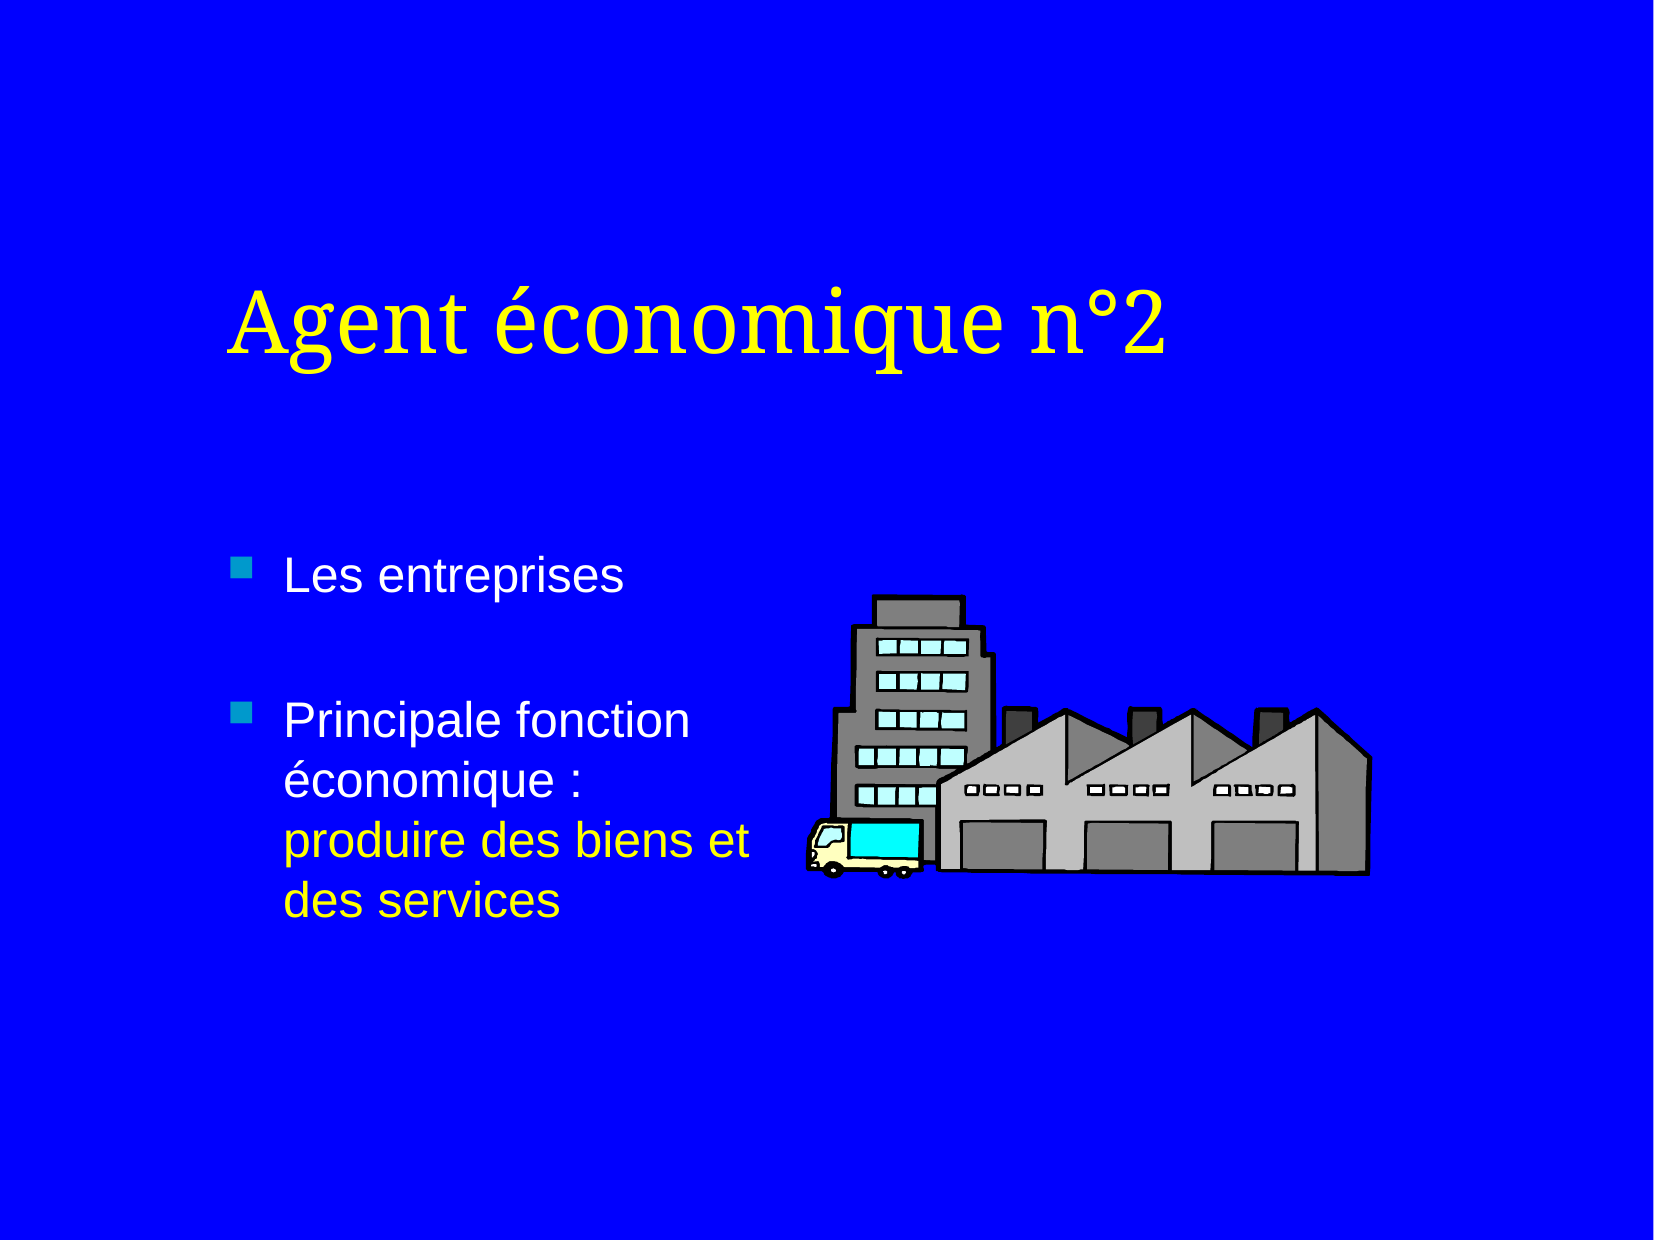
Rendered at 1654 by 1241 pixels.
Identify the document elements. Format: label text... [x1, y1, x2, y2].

title Agent économique n°2 [212, 199, 1375, 438]
picture [805, 593, 1375, 882]
list Les entreprises Principale fonction économique : produire des biens et des services [212, 462, 783, 1013]
